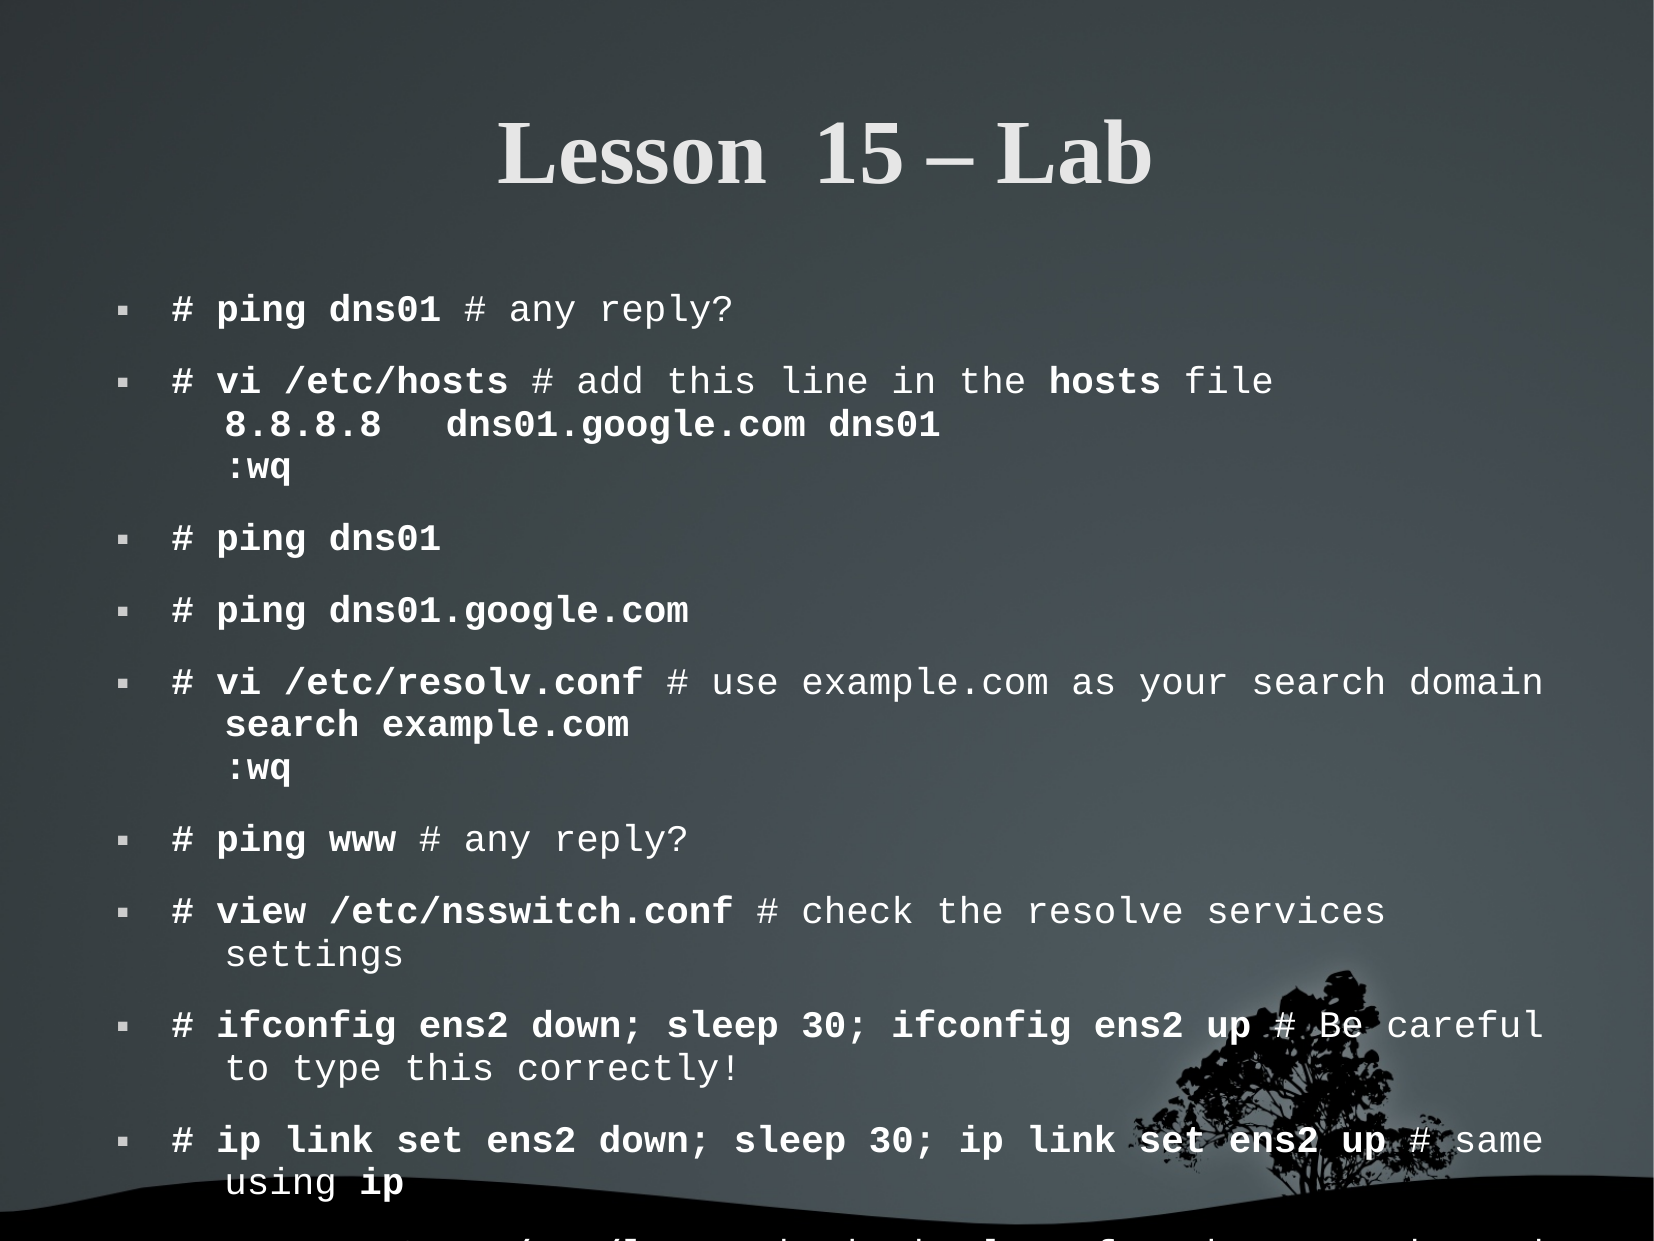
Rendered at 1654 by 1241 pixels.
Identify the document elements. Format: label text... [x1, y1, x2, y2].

list # ping dns01 # any reply? # vi /etc/hosts # add this line in the hosts file 8.8.8.8 dns01.google.com dns01 :wq # ping dns01 # ping dns01.google.com # vi /etc/resolv.conf # use example.com as your search domain search example.com :wq # ping www # any reply? # view /etc/nsswitch.conf # check the resolve services settings # ifconfig ens2 down; sleep 30; ifconfig ens2 up # Be careful to type this correctly! # ip link set ens2 down; sleep 30; ip link set ens2 up # same using ip # grep ens2 -r /var/log # check the logs for the network card [82, 290, 1571, 1109]
title Lesson 15 – Lab [82, 49, 1571, 257]
picture [0, 0, 1654, 1241]
